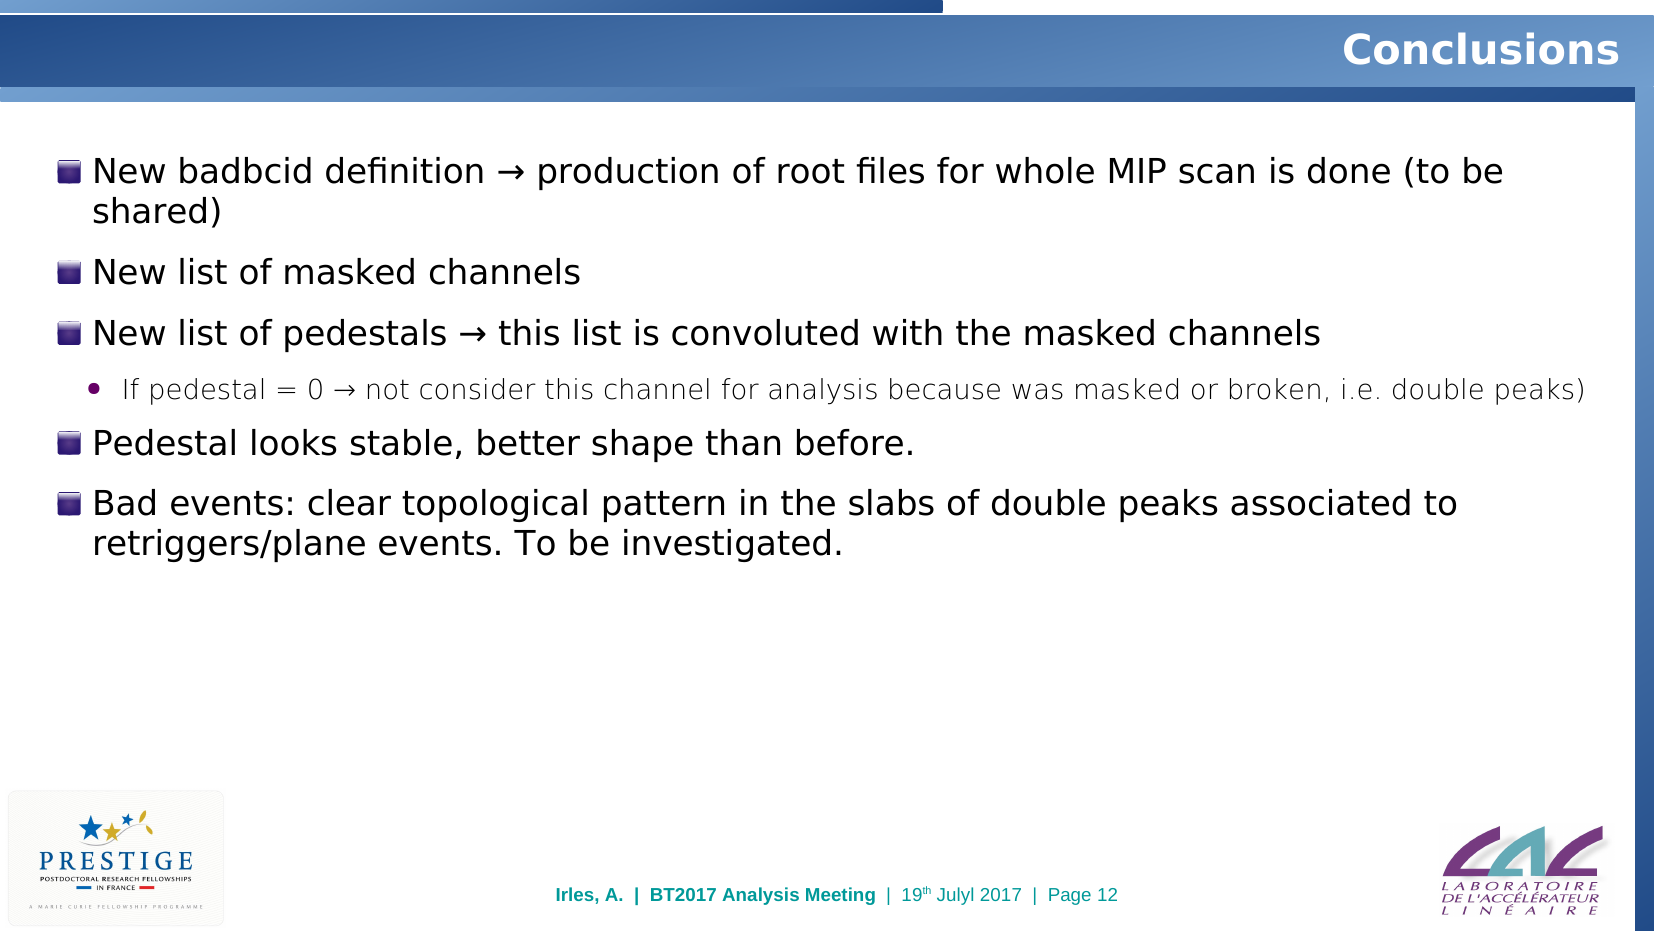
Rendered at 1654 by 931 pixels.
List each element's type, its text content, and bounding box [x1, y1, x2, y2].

title Conclusions [30, 13, 1636, 86]
picture [5, 788, 226, 928]
picture [1439, 823, 1615, 917]
list New badbcid definition → production of root files for whole MIP scan is done (to be shared) New list of masked channels New list of pedestals → this list is convoluted with the masked channels If pedestal = 0 → not consider this channel for analysis because was masked or broken, i.e. double peaks) Pedestal looks stable, better shape than before. Bad events: clear topological pattern in the slabs of double peaks associated to retriggers/plane events. To be investigated. [50, 151, 1592, 692]
